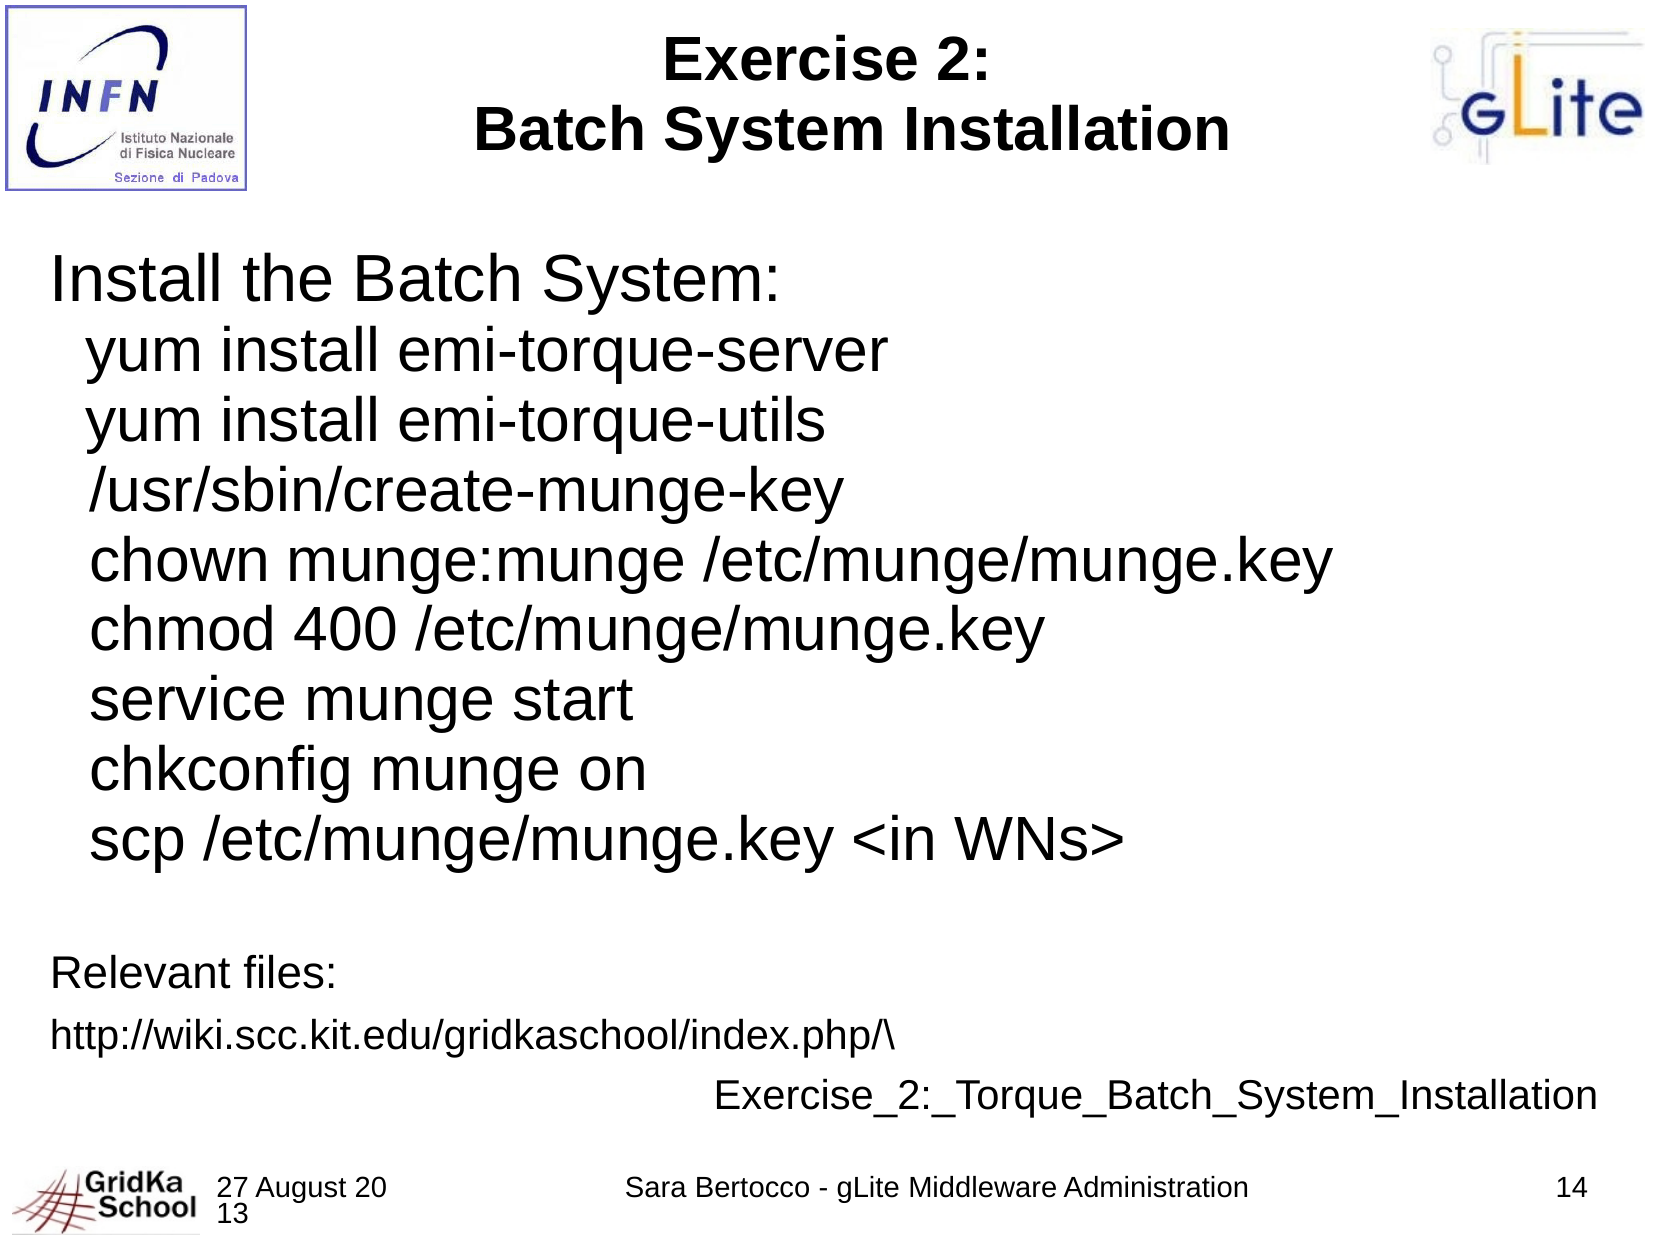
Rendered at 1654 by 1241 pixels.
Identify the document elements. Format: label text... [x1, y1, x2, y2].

title Exercise 2: Batch System Installation [5, 0, 1645, 188]
text_box Install the Batch System: yum install emi-torque-server yum install emi-torque-utils /usr/sbin/create-munge-key chown munge:munge /etc/munge/munge.key chmod 400 /etc/munge/munge.key service munge start chkconfig munge on scp /etc/munge/munge.key <in WNs> Relevant files: http://wiki.scc.kit.edu/gridkaschool/index.php/\ Exercise_2:_Torque_Batch_System_Installation [0, 233, 1614, 1126]
picture [1430, 28, 1645, 165]
picture [5, 5, 247, 191]
picture [12, 1166, 200, 1235]
